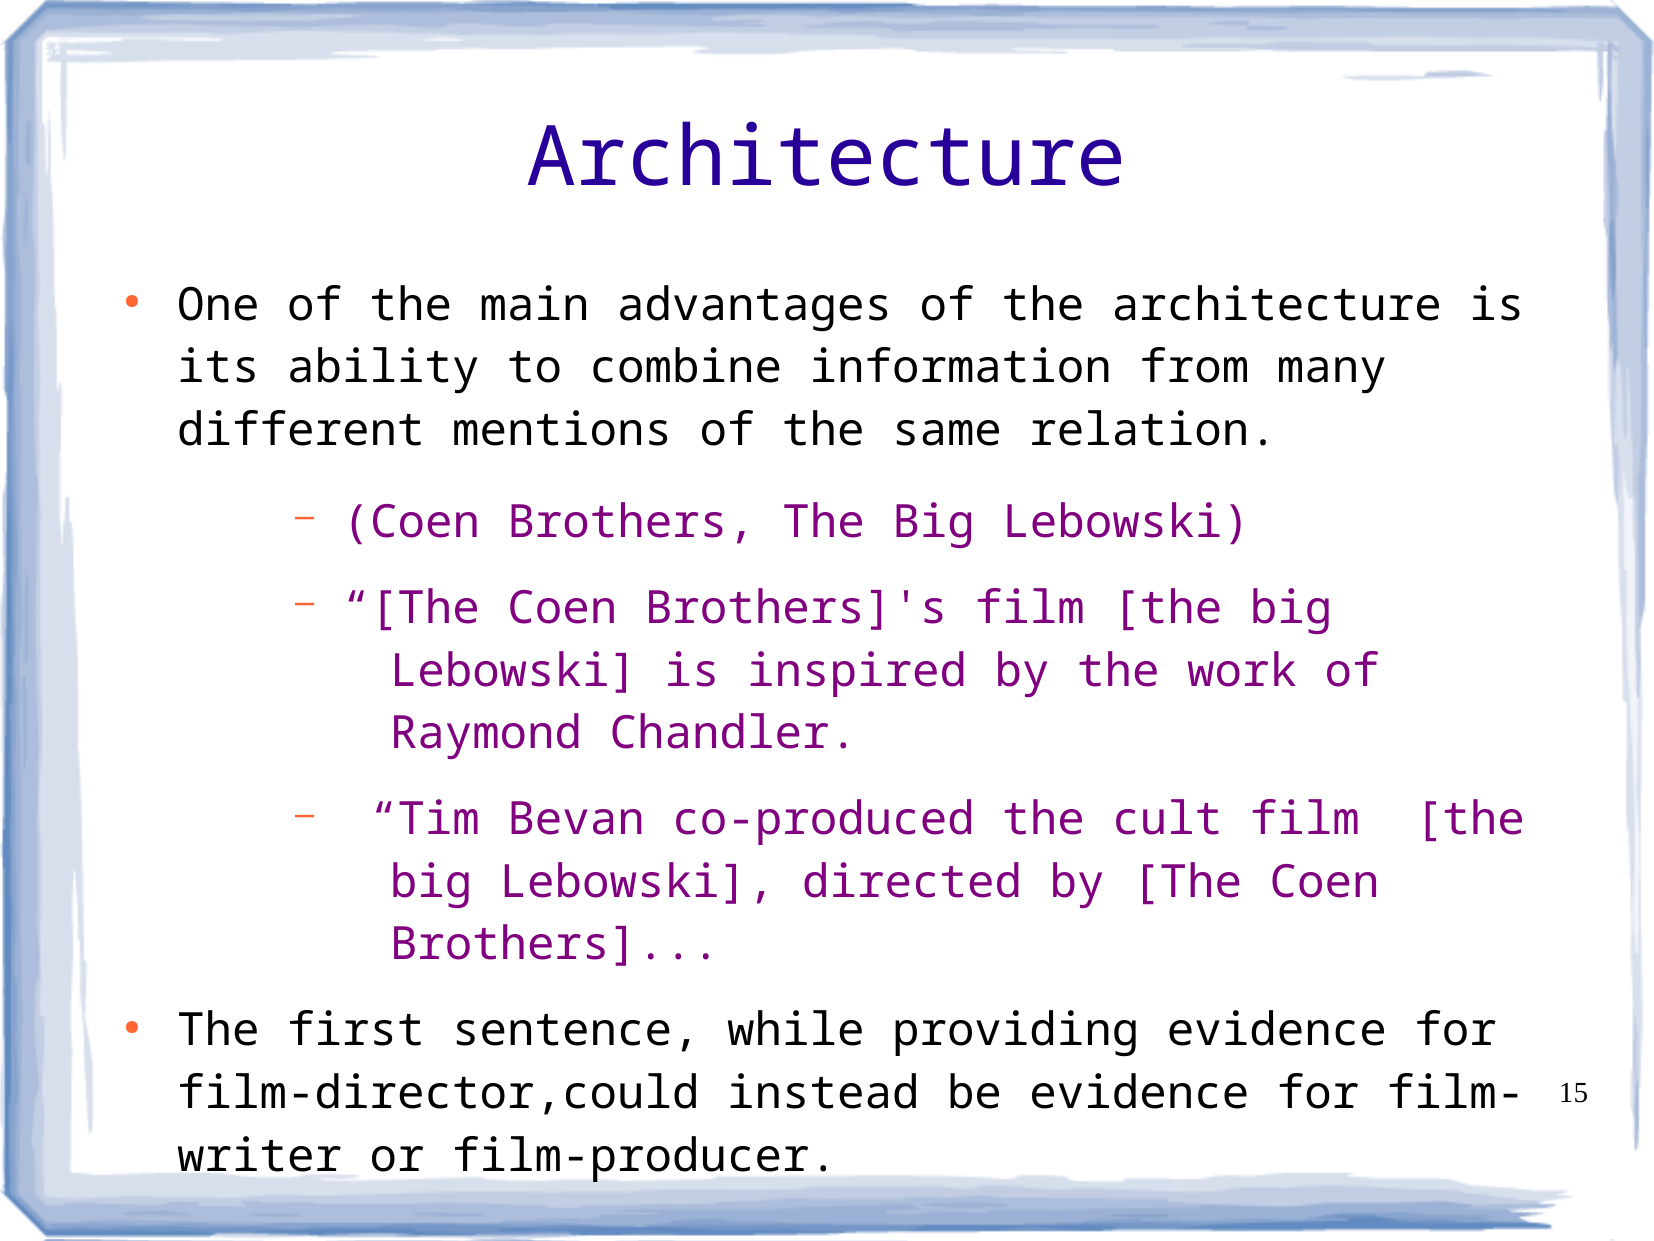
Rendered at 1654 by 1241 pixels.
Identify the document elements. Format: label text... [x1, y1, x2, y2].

title Architecture [82, 49, 1571, 257]
list One of the main advantages of the architecture is its ability to combine information from many different mentions of the same relation. (Coen Brothers, The Big Lebowski) “[The Coen Brothers]'s film [the big Lebowski] is inspired by the work of Raymond Chandler. “Tim Bevan co-produced the cult film [the big Lebowski], directed by [The Coen Brothers]... The first sentence, while providing evidence for film-director,could instead be evidence for film-writer or film-producer. [106, 271, 1559, 1042]
picture [0, 0, 1654, 1241]
